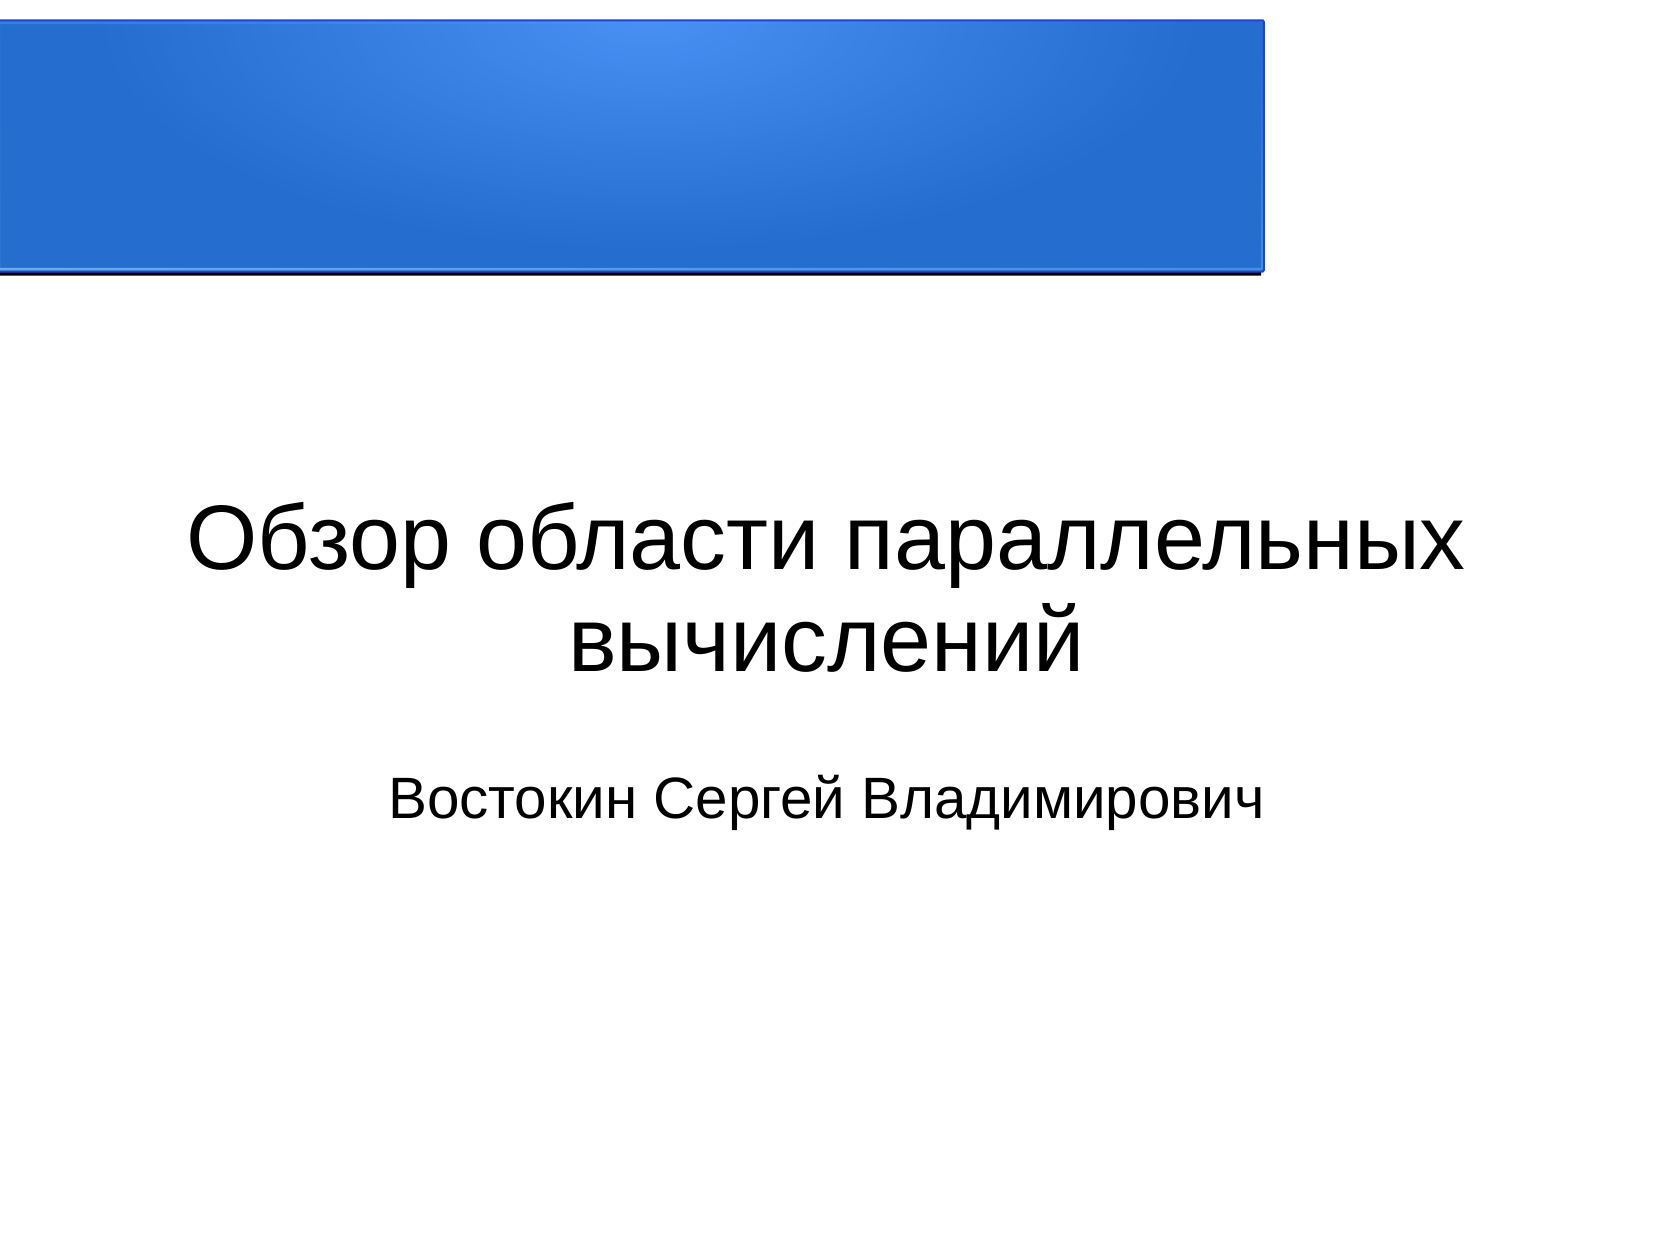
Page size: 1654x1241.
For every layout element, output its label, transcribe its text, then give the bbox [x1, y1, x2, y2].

subtitle Обзор области параллельных вычислений Востокин Сергей Владимирович [82, 299, 1571, 1019]
